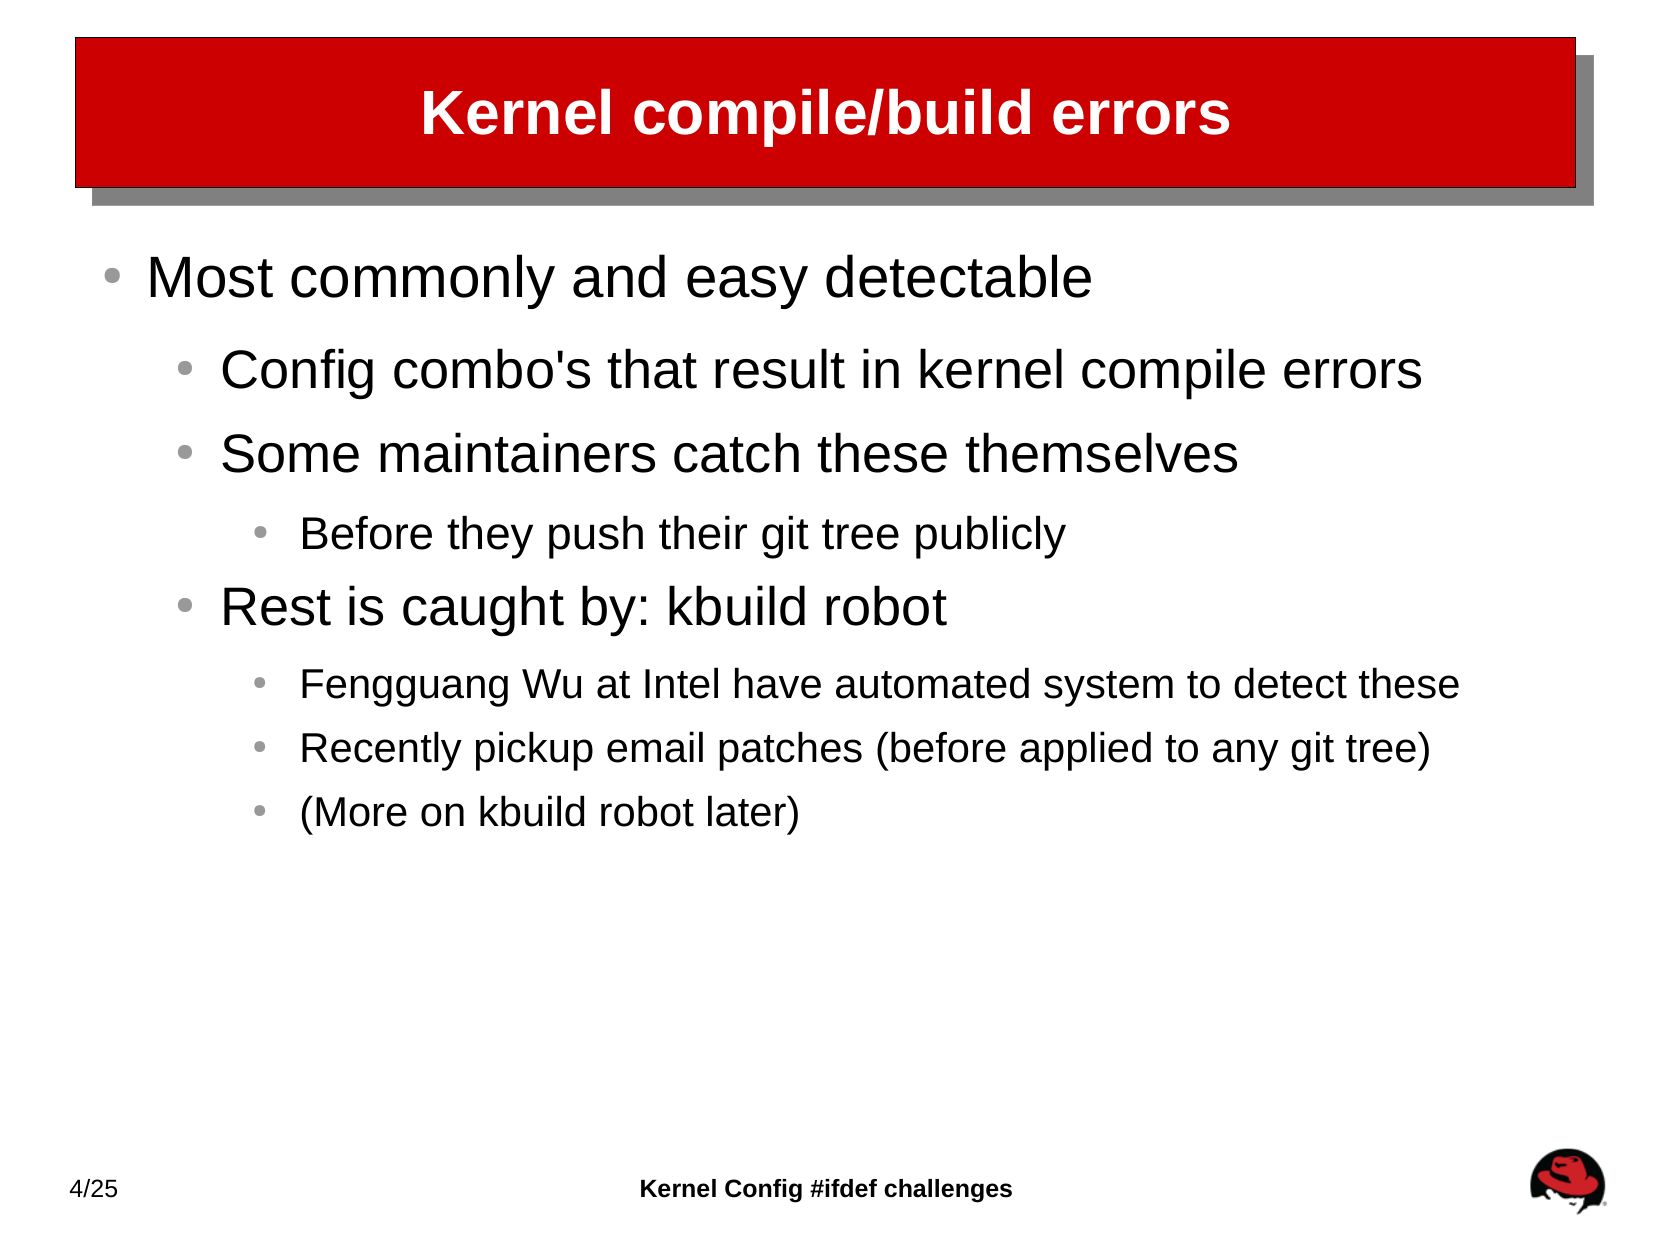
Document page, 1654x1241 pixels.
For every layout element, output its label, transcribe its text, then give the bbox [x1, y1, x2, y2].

picture [1529, 1146, 1613, 1224]
text_box [86, 244, 1576, 1054]
title Kernel compile/build errors [82, 37, 1571, 188]
